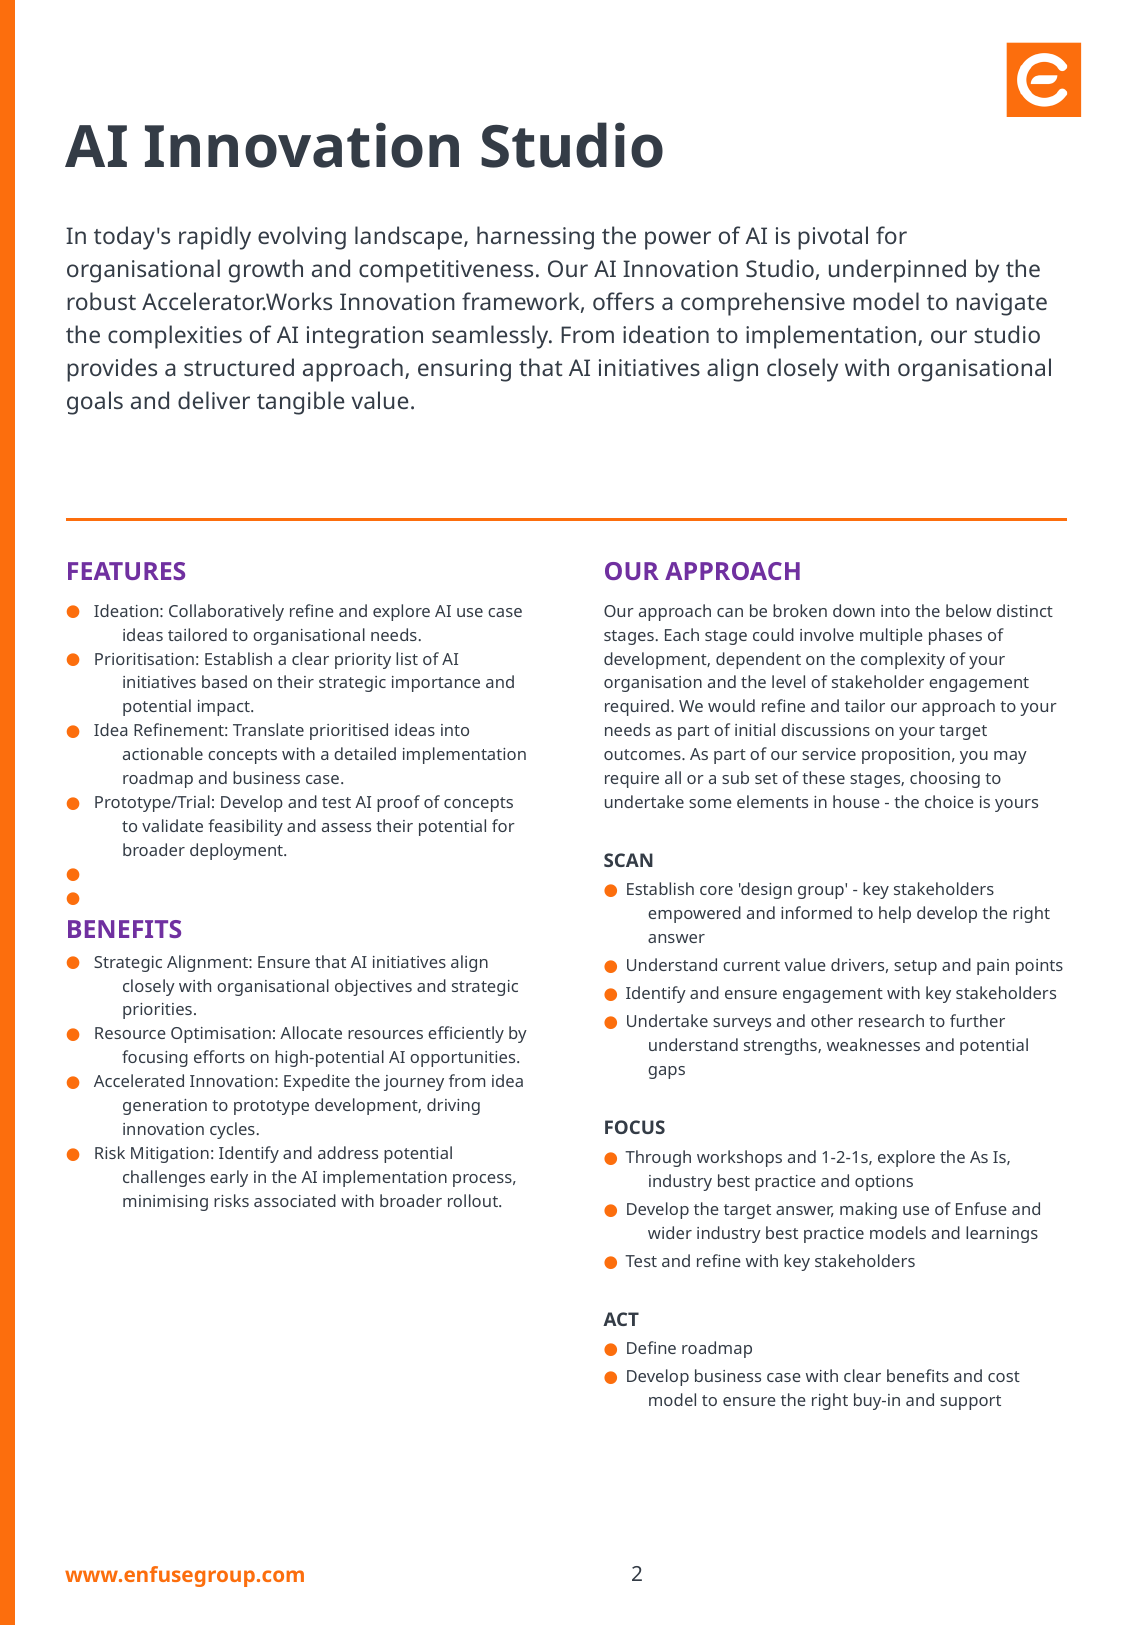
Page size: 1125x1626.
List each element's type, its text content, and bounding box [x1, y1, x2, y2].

text_box Ideation: Collaboratively refine and explore AI use case ideas tailored to organisational needs. Prioritisation: Establish a clear priority list of AI initiatives based on their strategic importance and potential impact. Idea Refinement: Translate prioritised ideas into actionable concepts with a detailed implementation roadmap and business case. Prototype/Trial: Develop and test AI proof of concepts to validate feasibility and assess their potential for broader deployment. BENEFITS Strategic Alignment: Ensure that AI initiatives align closely with organisational objectives and strategic priorities. Resource Optimisation: Allocate resources efficiently by focusing efforts on high-potential AI opportunities. Accelerated Innovation: Expedite the journey from idea generation to prototype development, driving innovation cycles. Risk Mitigation: Identify and address potential challenges early in the AI implementation process, minimising risks associated with broader rollout. [65, 594, 530, 1485]
text_box OUR APPROACH [603, 542, 1068, 594]
text_box In today's rapidly evolving landscape, harnessing the power of AI is pivotal for organisational growth and competitiveness. Our AI Innovation Studio, underpinned by the robust Accelerator.Works Innovation framework, offers a comprehensive model to navigate the complexities of AI integration seamlessly. From ideation to implementation, our studio provides a structured approach, ensuring that AI initiatives align closely with organisational goals and deliver tangible value. [65, 208, 1068, 311]
text_box FEATURES [65, 542, 530, 594]
text_box Our approach can be broken down into the below distinct stages. Each stage could involve multiple phases of development, dependent on the complexity of your organisation and the level of stakeholder engagement required. We would refine and tailor our approach to your needs as part of initial discussions on your target outcomes. As part of our service proposition, you may require all or a sub set of these stages, choosing to undertake some elements in house - the choice is yours SCAN Establish core 'design group' - key stakeholders empowered and informed to help develop the right answer Understand current value drivers, setup and pain points Identify and ensure engagement with key stakeholders Undertake surveys and other research to further understand strengths, weaknesses and potential gaps FOCUS Through workshops and 1-2-1s, explore the As Is, industry best practice and options Develop the target answer, making use of Enfuse and wider industry best practice models and learnings Test and refine with key stakeholders ACT Define roadmap Develop business case with clear benefits and cost model to ensure the right buy-in and support [603, 594, 1068, 1485]
text_box AI Innovation Studio [65, 86, 1023, 187]
